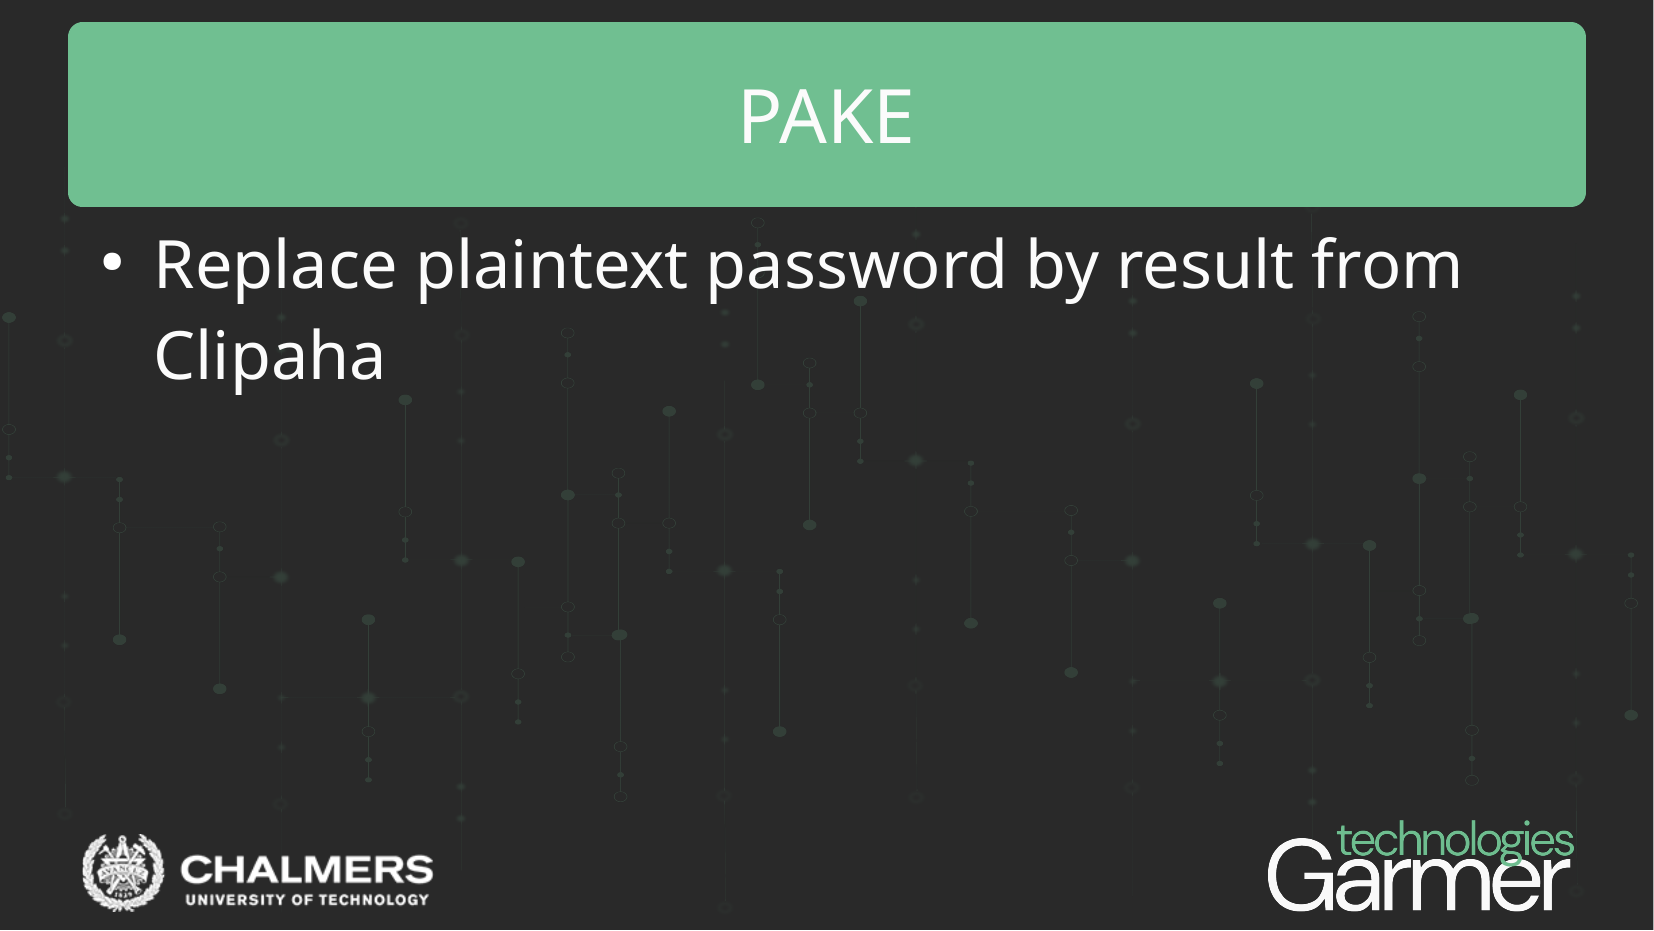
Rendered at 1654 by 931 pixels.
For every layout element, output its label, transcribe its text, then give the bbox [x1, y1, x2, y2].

picture [82, 834, 443, 912]
title PAKE [82, 37, 1571, 193]
picture [1246, 807, 1607, 912]
list Replace plaintext password by result from Clipaha [82, 217, 1571, 758]
